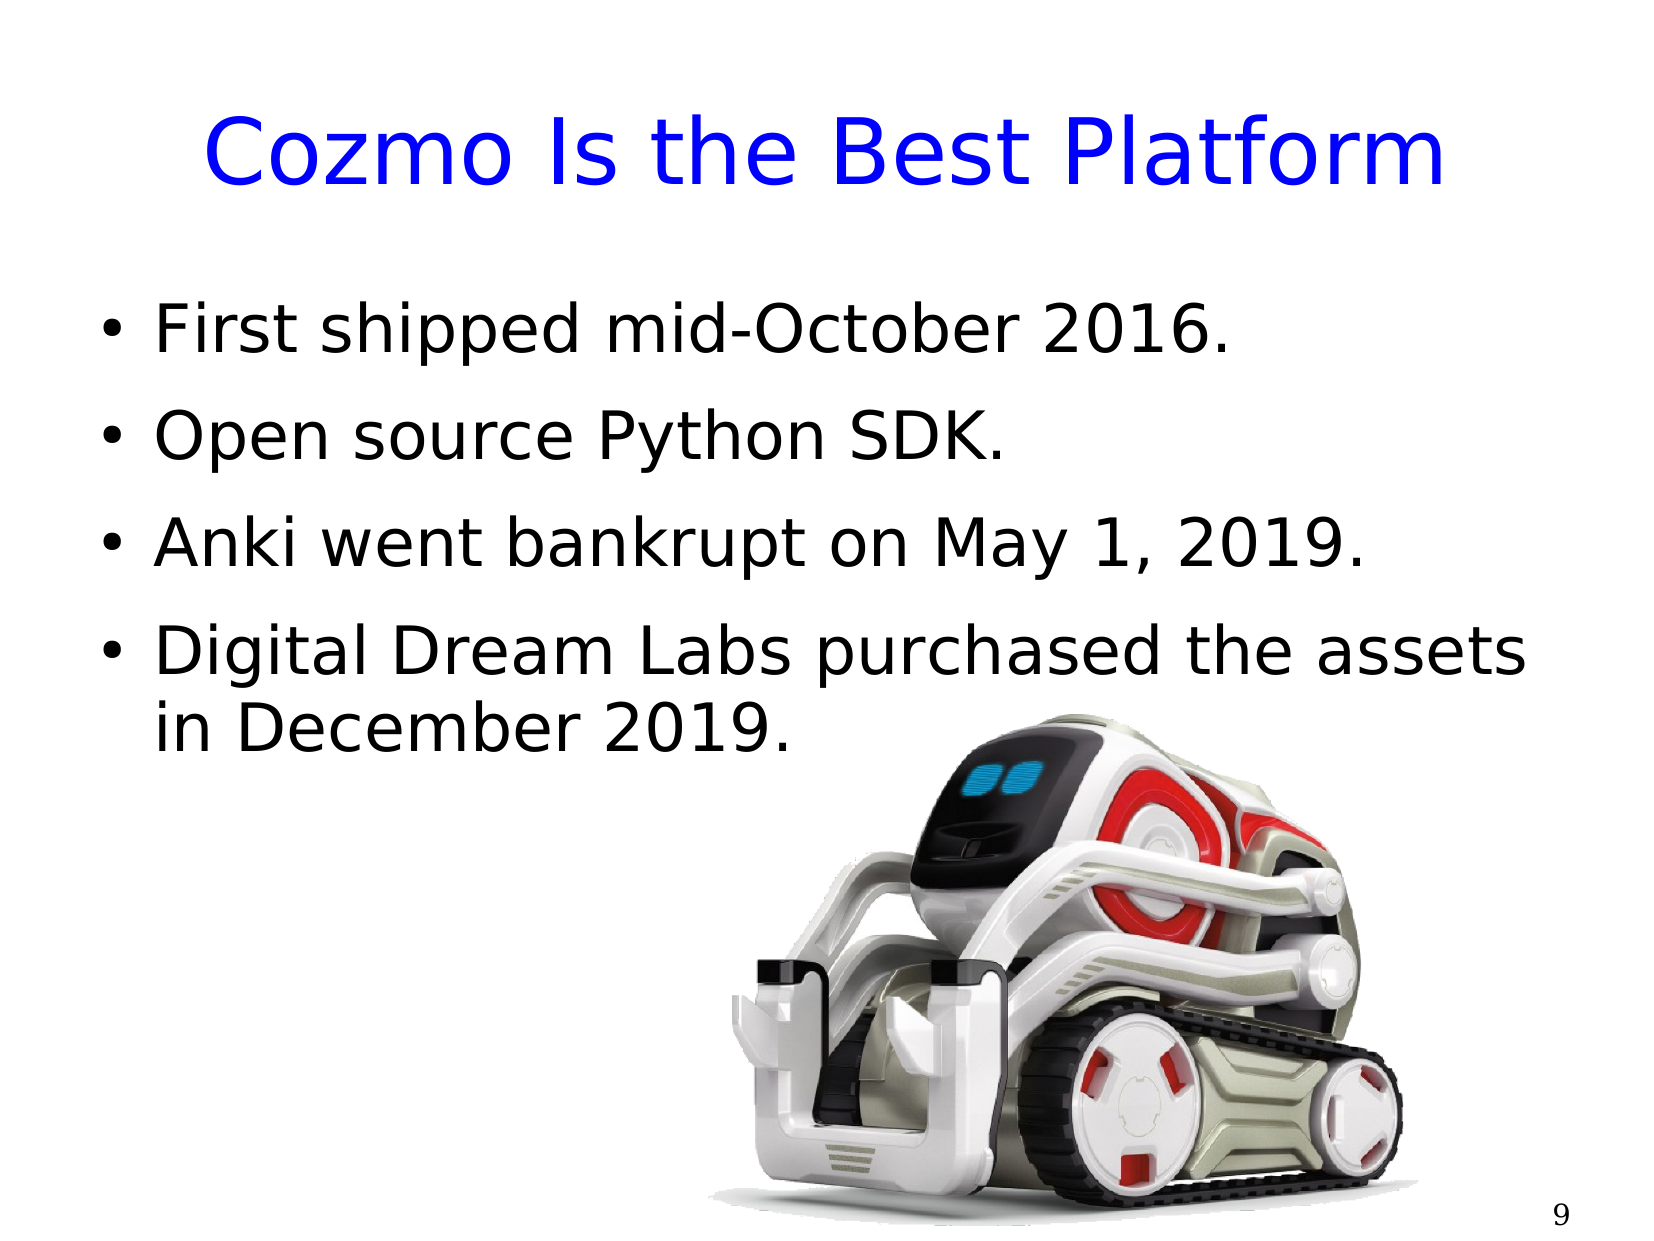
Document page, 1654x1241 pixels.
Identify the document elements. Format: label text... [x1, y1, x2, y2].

title Cozmo Is the Best Platform [82, 49, 1571, 257]
picture [708, 714, 1418, 1226]
list First shipped mid-October 2016. Open source Python SDK. Anki went bankrupt on May 1, 2019. Digital Dream Labs purchased the assets in December 2019. [82, 290, 1571, 1109]
